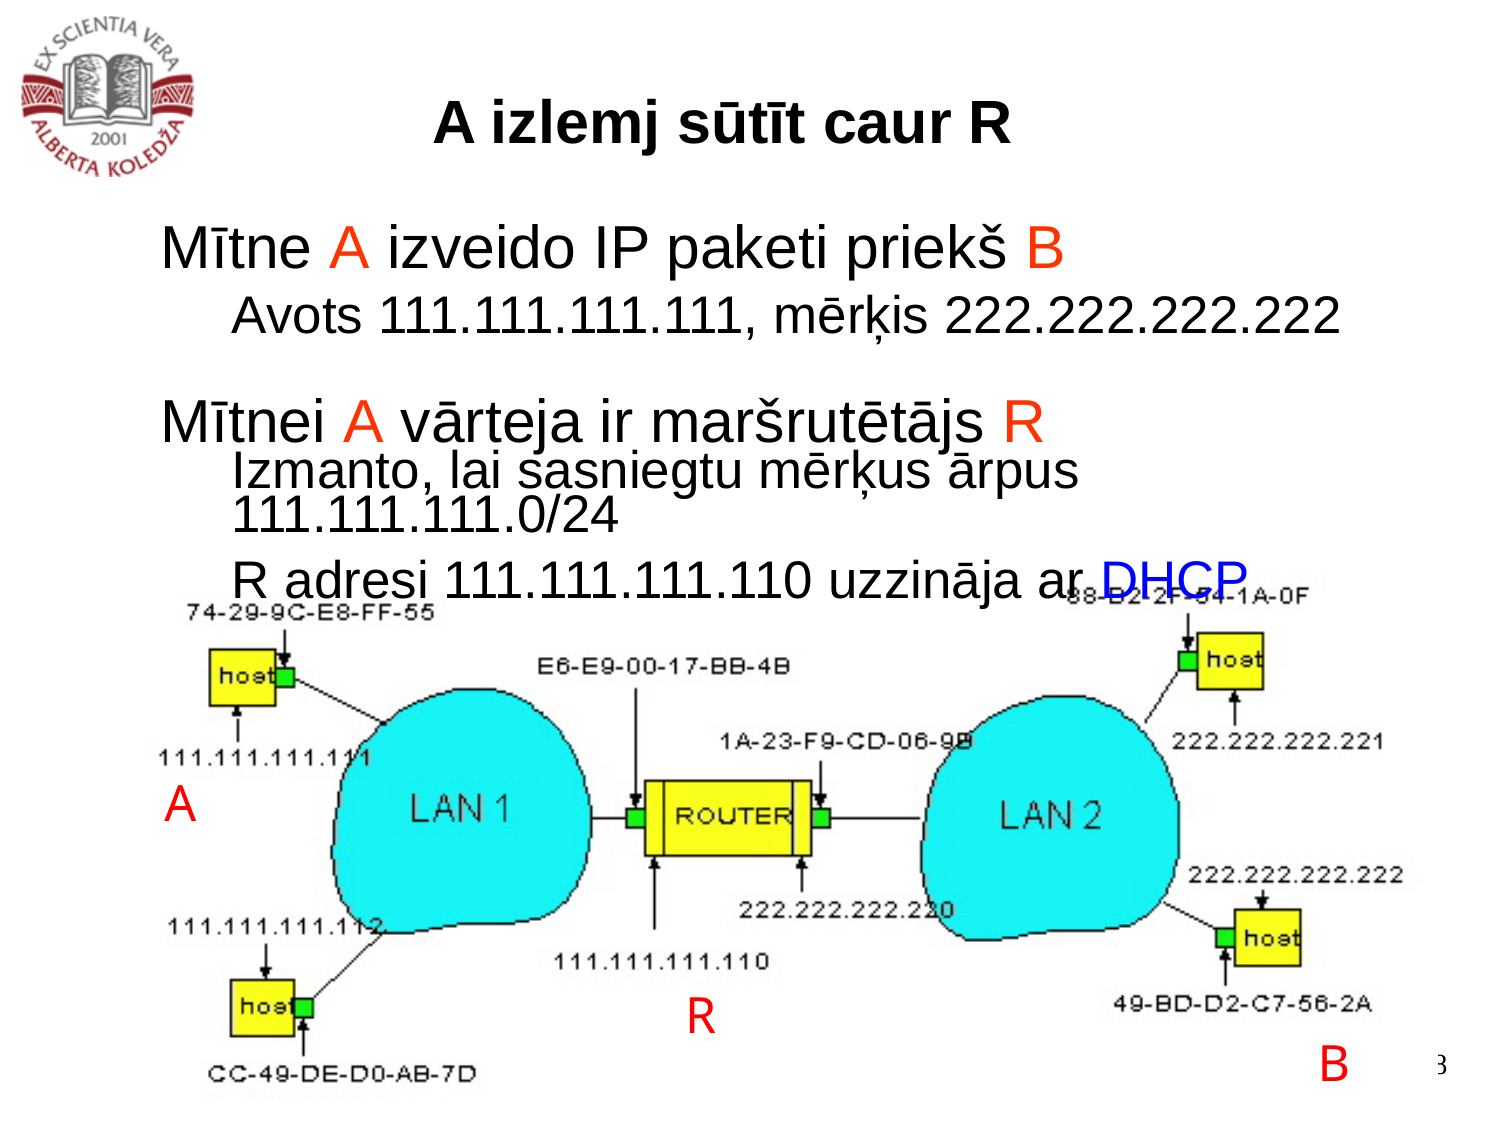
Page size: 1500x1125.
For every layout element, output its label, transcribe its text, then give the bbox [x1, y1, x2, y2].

text_box A [149, 763, 212, 840]
list Mītne A izveido IP paketi priekš B Avots 111.111.111.111, mērķis 222.222.222.222 Mītnei A vārteja ir maršrutētājs R Izmanto, lai sasniegtu mērķus ārpus 111.111.111.0/24 R adresi 111.111.111.110 uzzināja ar DHCP [74, 199, 1463, 626]
picture [90, 626, 1438, 1099]
text_box <skaitlis> [1312, 1037, 1463, 1101]
title A izlemj sūtīt caur R [50, 62, 1374, 175]
picture [21, 16, 194, 177]
text_box B [1302, 1023, 1365, 1100]
text_box R [670, 976, 732, 1052]
